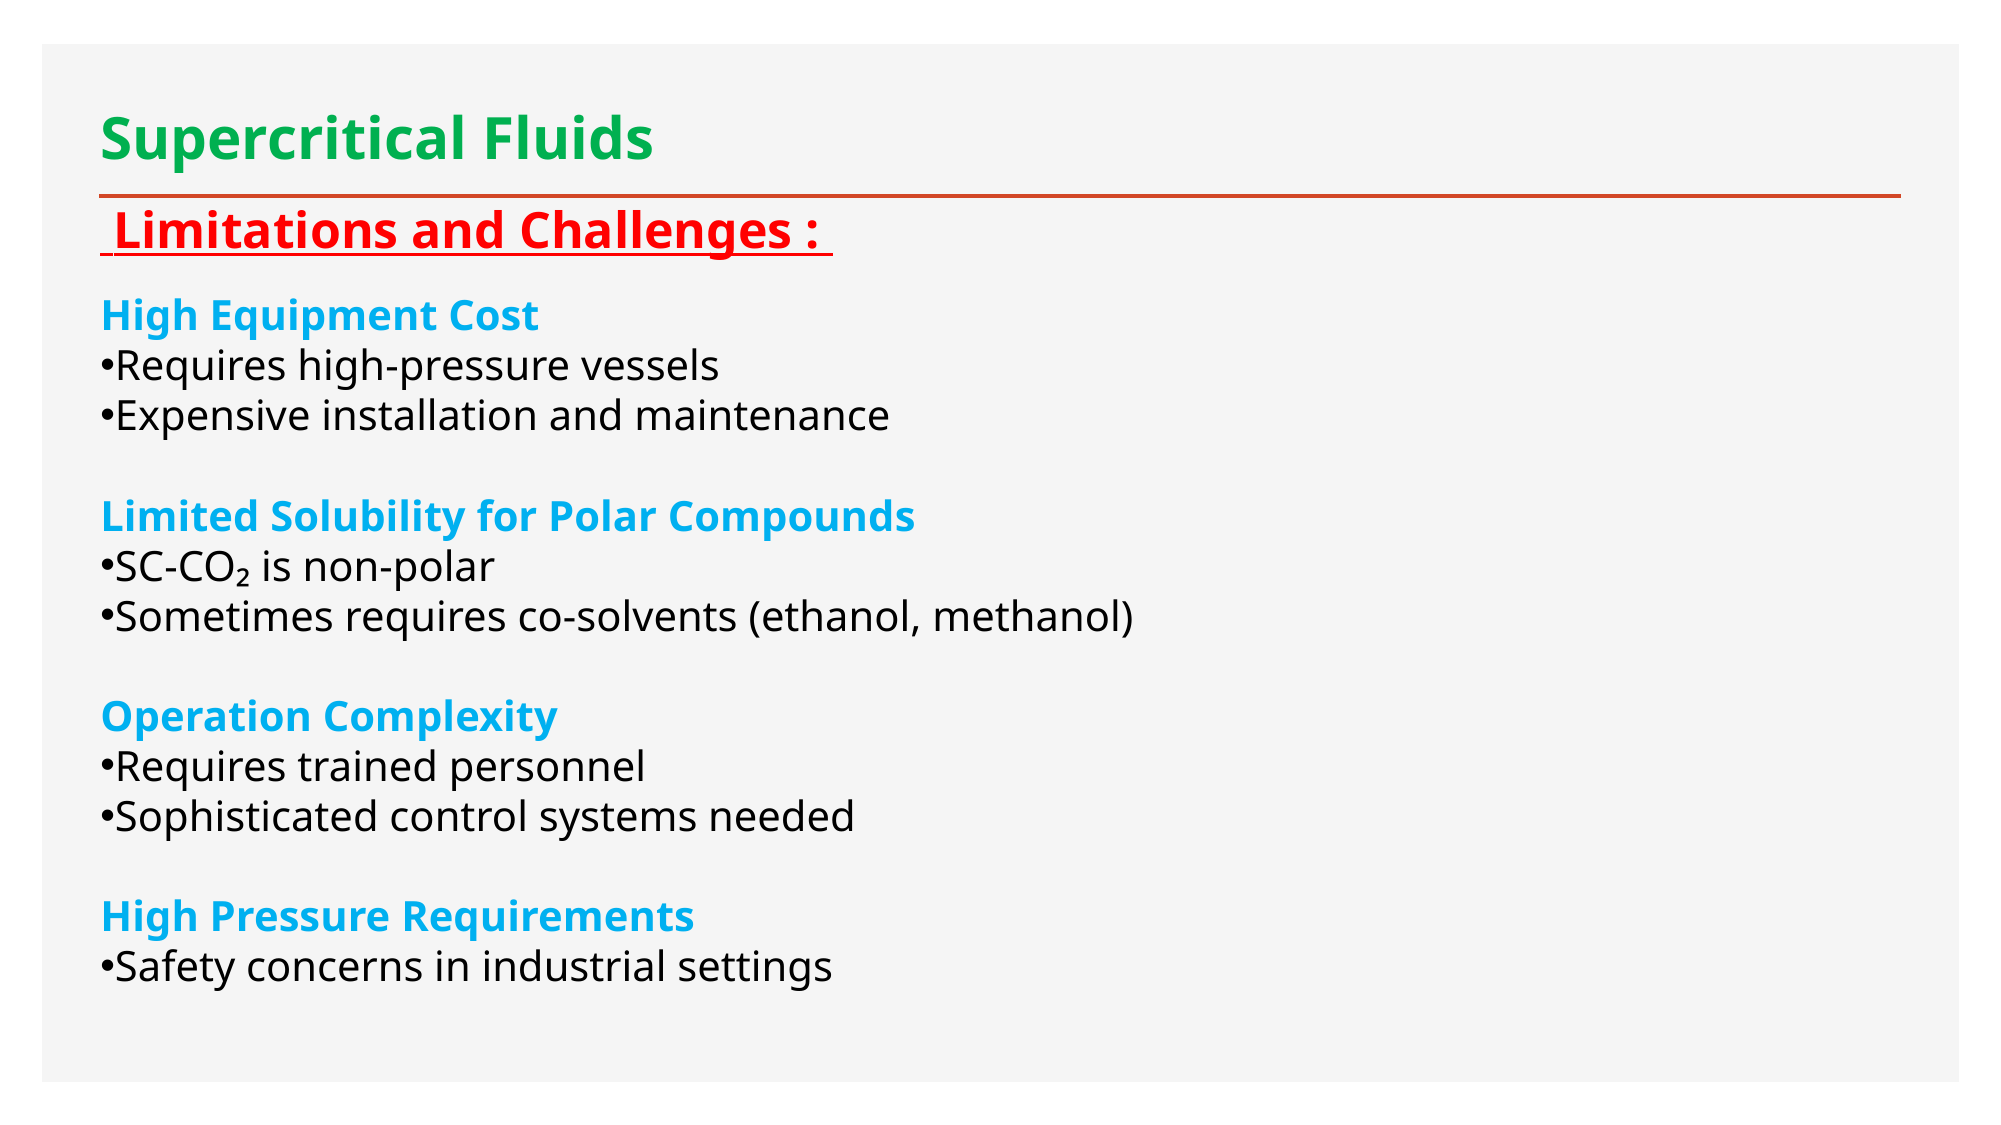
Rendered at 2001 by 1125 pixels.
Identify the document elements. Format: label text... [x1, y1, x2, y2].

title Supercritical Fluids [85, 73, 1214, 179]
text_box Limitations and Challenges : High Equipment Cost Requires high-pressure vessels Expensive installation and maintenance Limited Solubility for Polar Compounds SC-CO₂ is non-polar Sometimes requires co-solvents (ethanol, methanol) Operation Complexity Requires trained personnel Sophisticated control systems needed High Pressure Requirements Safety concerns in industrial settings [85, 191, 1726, 1100]
text_box [778, 865, 1289, 1083]
